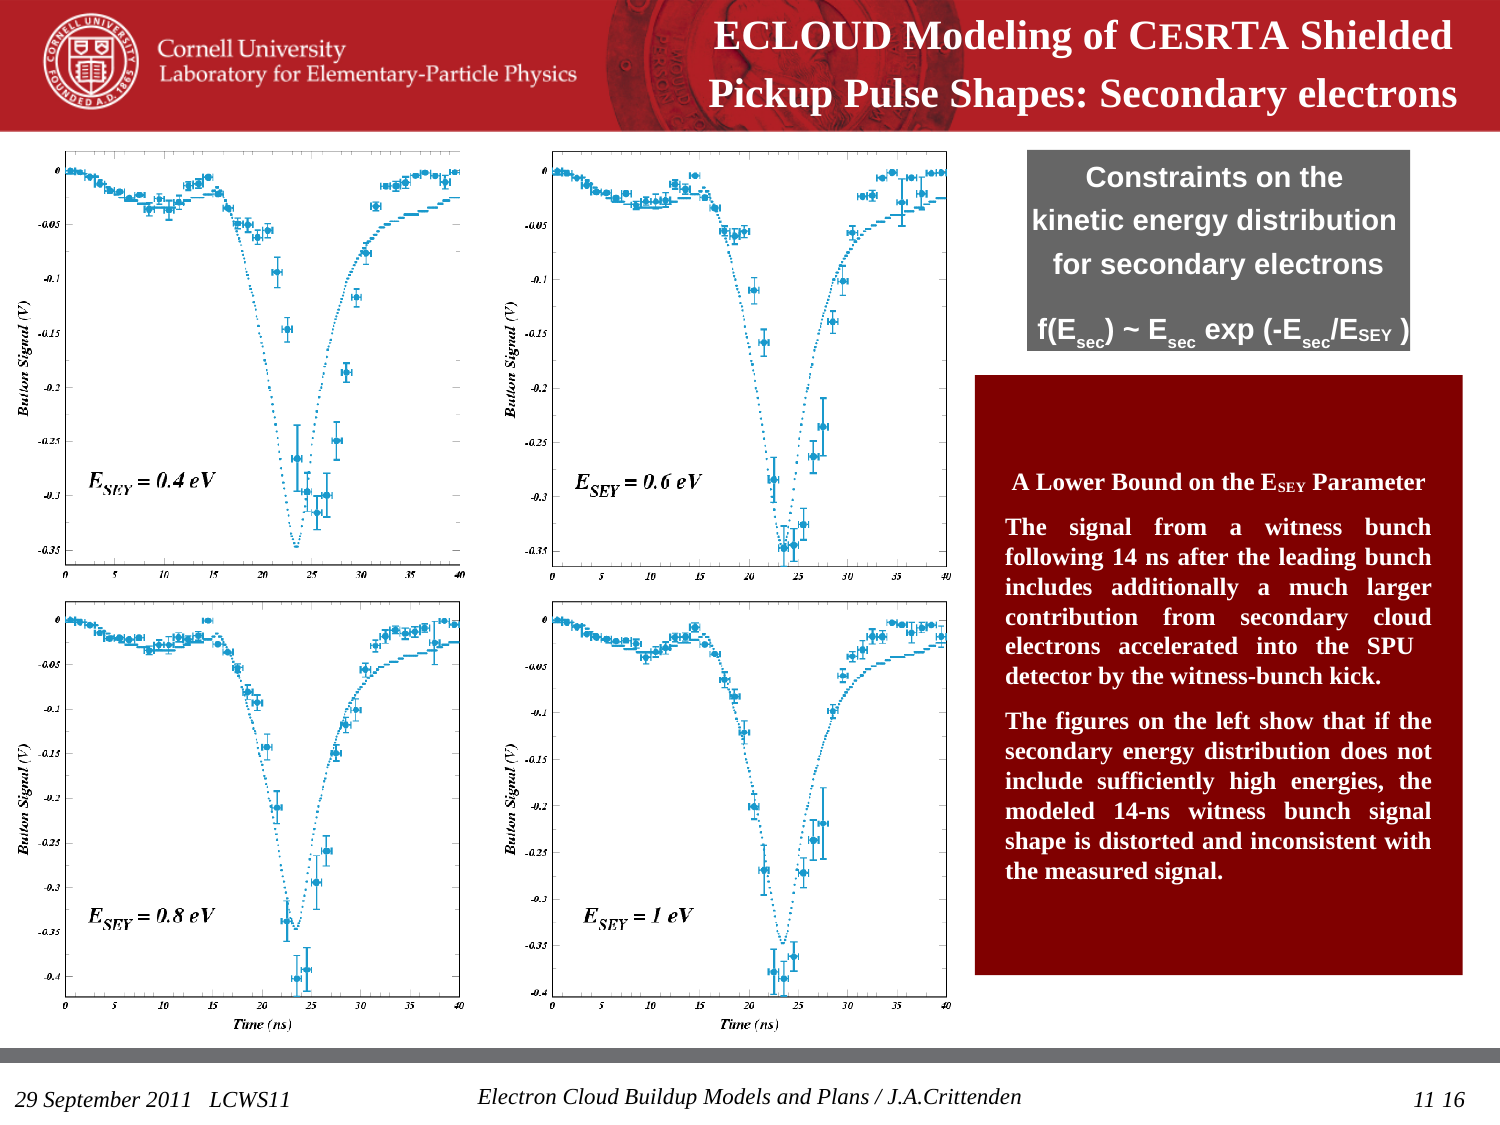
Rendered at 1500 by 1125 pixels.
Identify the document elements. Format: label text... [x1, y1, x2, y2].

picture [0, 0, 1500, 132]
picture [502, 149, 953, 584]
text_box Constraints on the kinetic energy distribution for secondary electrons f(Esec) ~ Esec exp (-Esec/ESEY ) [1027, 149, 1411, 351]
title ECLOUD Modeling of CESRTA Shielded Pickup Pulse Shapes: Secondary electrons [674, 0, 1492, 117]
picture [15, 599, 466, 1034]
picture [15, 149, 466, 584]
picture [502, 599, 953, 1034]
text_box A Lower Bound on the ESEY Parameter The signal from a witness bunch following 14 ns after the leading bunch includes additionally a much larger contribution from secondary cloud electrons accelerated into the SPU detector by the witness-bunch kick. The figures on the left show that if the secondary energy distribution does not include sufficiently high energies, the modeled 14-ns witness bunch signal shape is distorted and inconsistent with the measured signal. [974, 375, 1463, 976]
